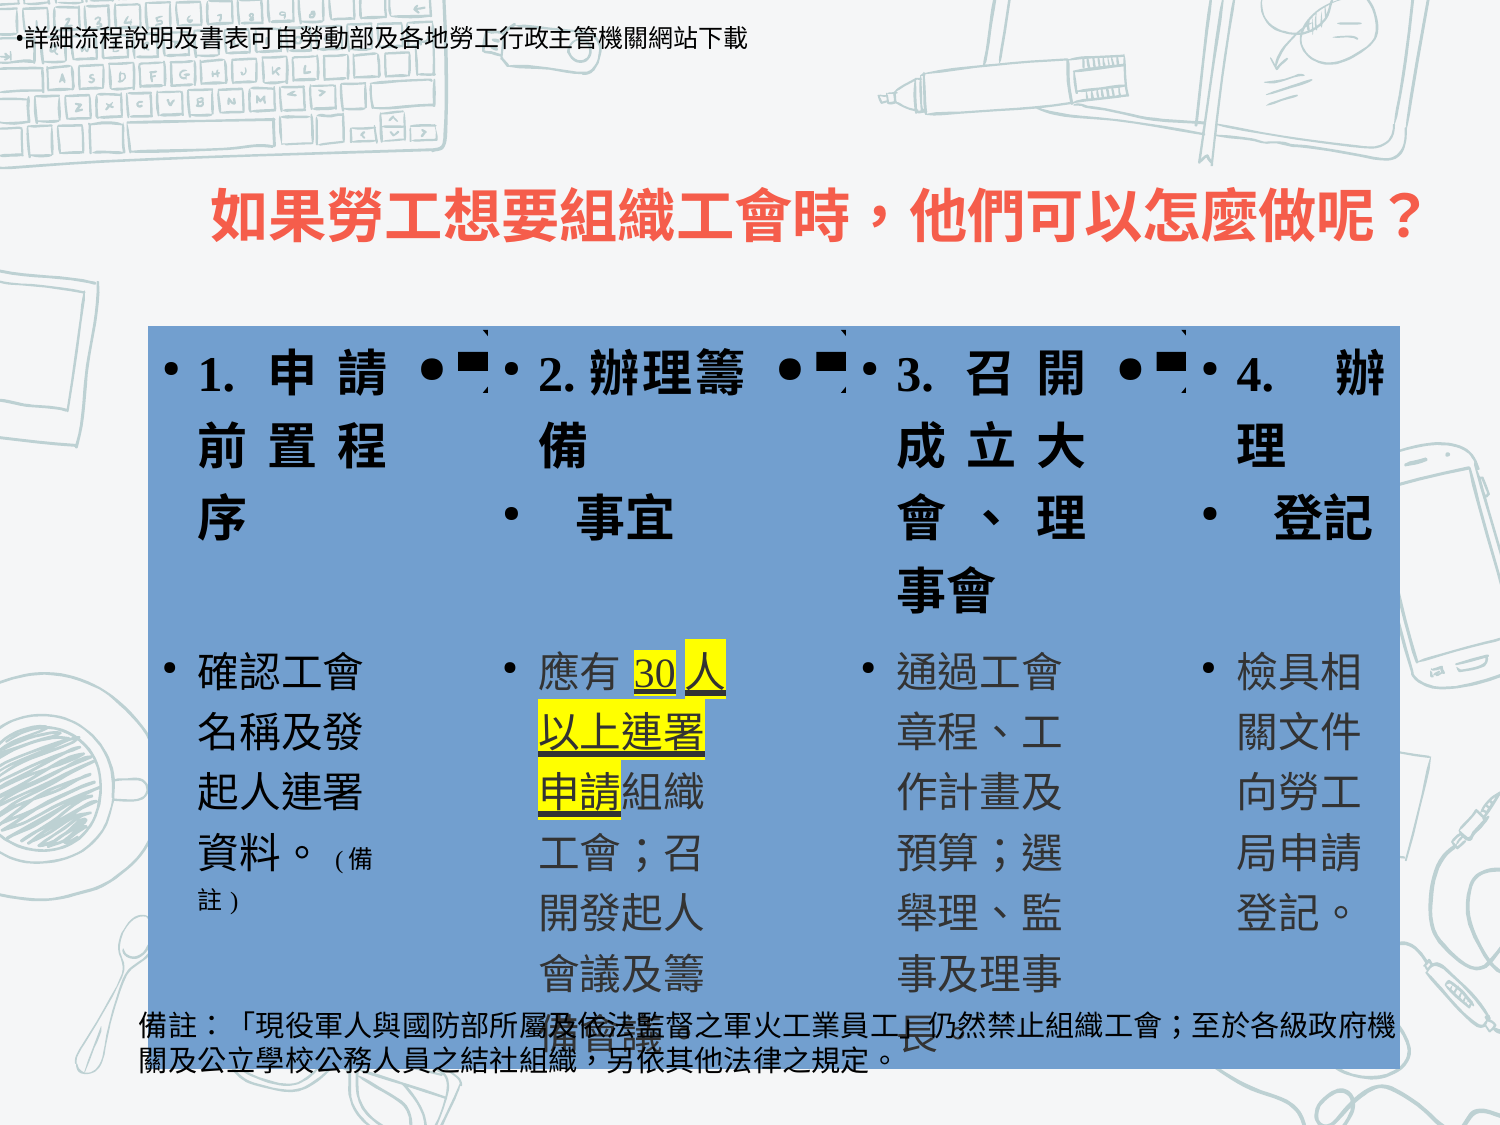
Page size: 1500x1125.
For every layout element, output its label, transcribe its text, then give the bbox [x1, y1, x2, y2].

table_header  [761, 326, 846, 999]
text_box 詳細流程說明及書表可自勞動部及各地勞工行政主管機關網站下載 [0, 15, 765, 60]
table_header 2.辦理籌備 事宜 [488, 326, 761, 631]
table_header  [1101, 326, 1186, 999]
table_header 3.召開成立大會、理事會 [846, 326, 1101, 631]
title 如果勞工想要組織工會時，他們可以怎麼做呢？ [185, 136, 1400, 264]
table_cell 檢具相關文件向勞工局申請登記。 [1186, 631, 1400, 999]
table_cell 確認工會名稱及發起人連署資料。(備註) [148, 631, 402, 999]
text_box 備註：「現役軍人與國防部所屬及依法監督之軍火工業員工」仍然禁止組織工會；至於各級政府機關及公立學校公務人員之結社組織，另依其他法律之規定。 [123, 999, 1424, 1086]
table_header  [402, 326, 488, 999]
table_cell 應有30人以上連署申請組織工會；召開發起人會議及籌備會議。 [488, 631, 761, 999]
table_header 4.辦理 登記 [1186, 326, 1400, 631]
table_header 1.申請前置程序 [148, 326, 402, 631]
table_cell 通過工會章程、工作計畫及預算；選舉理、監事及理事長。 [846, 631, 1101, 999]
